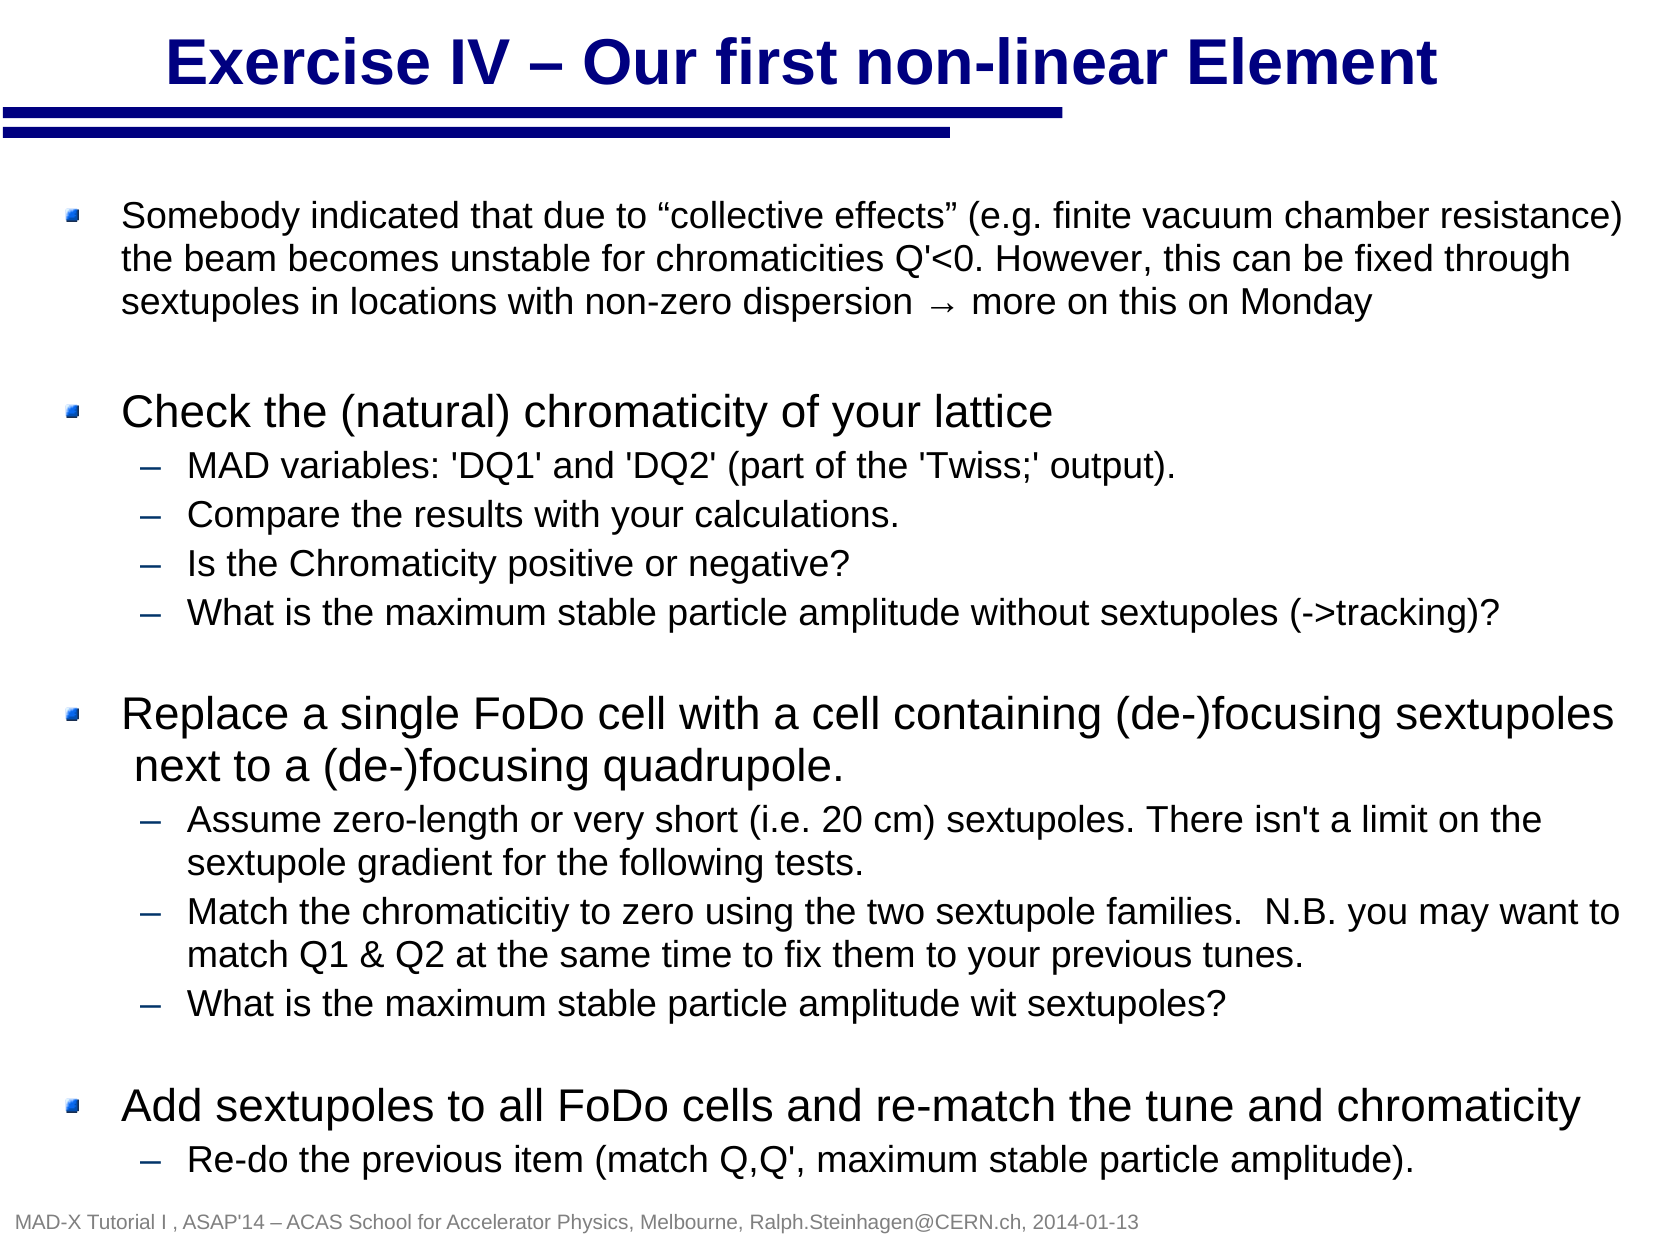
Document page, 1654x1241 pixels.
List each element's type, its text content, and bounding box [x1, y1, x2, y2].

title Exercise IV – Our first non-linear Element [165, 0, 1501, 124]
list Somebody indicated that due to “collective effects” (e.g. finite vacuum chamber resistance) the beam becomes unstable for chromaticities Q'<0. However, this can be fixed through sextupoles in locations with non-zero dispersion → more on this on Monday Check the (natural) chromaticity of your lattice MAD variables: 'DQ1' and 'DQ2' (part of the 'Twiss;' output). Compare the results with your calculations. Is the Chromaticity positive or negative? What is the maximum stable particle amplitude without sextupoles (->tracking)? Replace a single FoDo cell with a cell containing (de-)focusing sextupoles next to a (de-)focusing quadrupole. Assume zero-length or very short (i.e. 20 cm) sextupoles. There isn't a limit on the sextupole gradient for the following tests. Match the chromaticitiy to zero using the two sextupole families. N.B. you may want to match Q1 & Q2 at the same time to fix them to your previous tunes. What is the maximum stable particle amplitude wit sextupoles? Add sextupoles to all FoDo cells and re-match the tune and chromaticity Re-do the previous item (match Q,Q', maximum stable particle amplitude). [65, 192, 1628, 1205]
